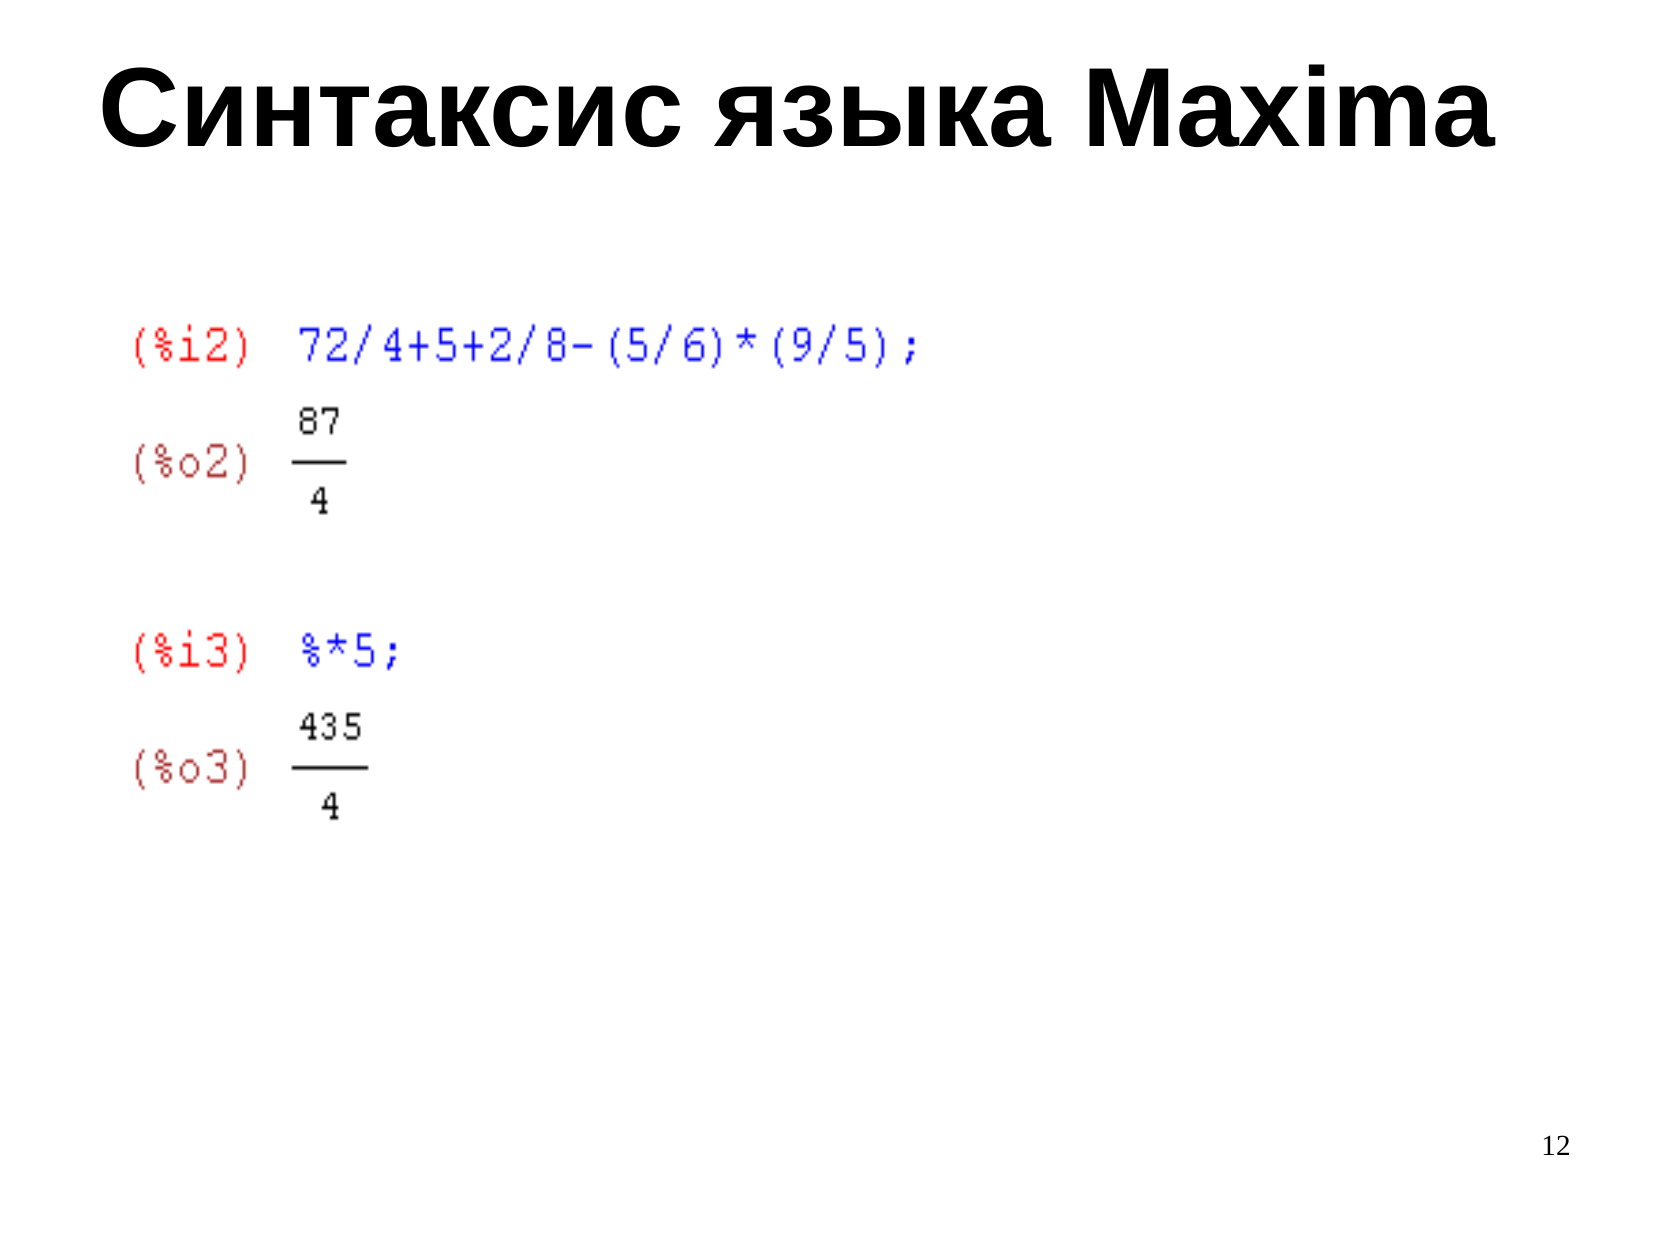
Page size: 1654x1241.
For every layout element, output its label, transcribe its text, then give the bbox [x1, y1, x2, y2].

picture [118, 236, 945, 857]
text_box Синтаксис языка Maxima [29, 36, 1565, 178]
